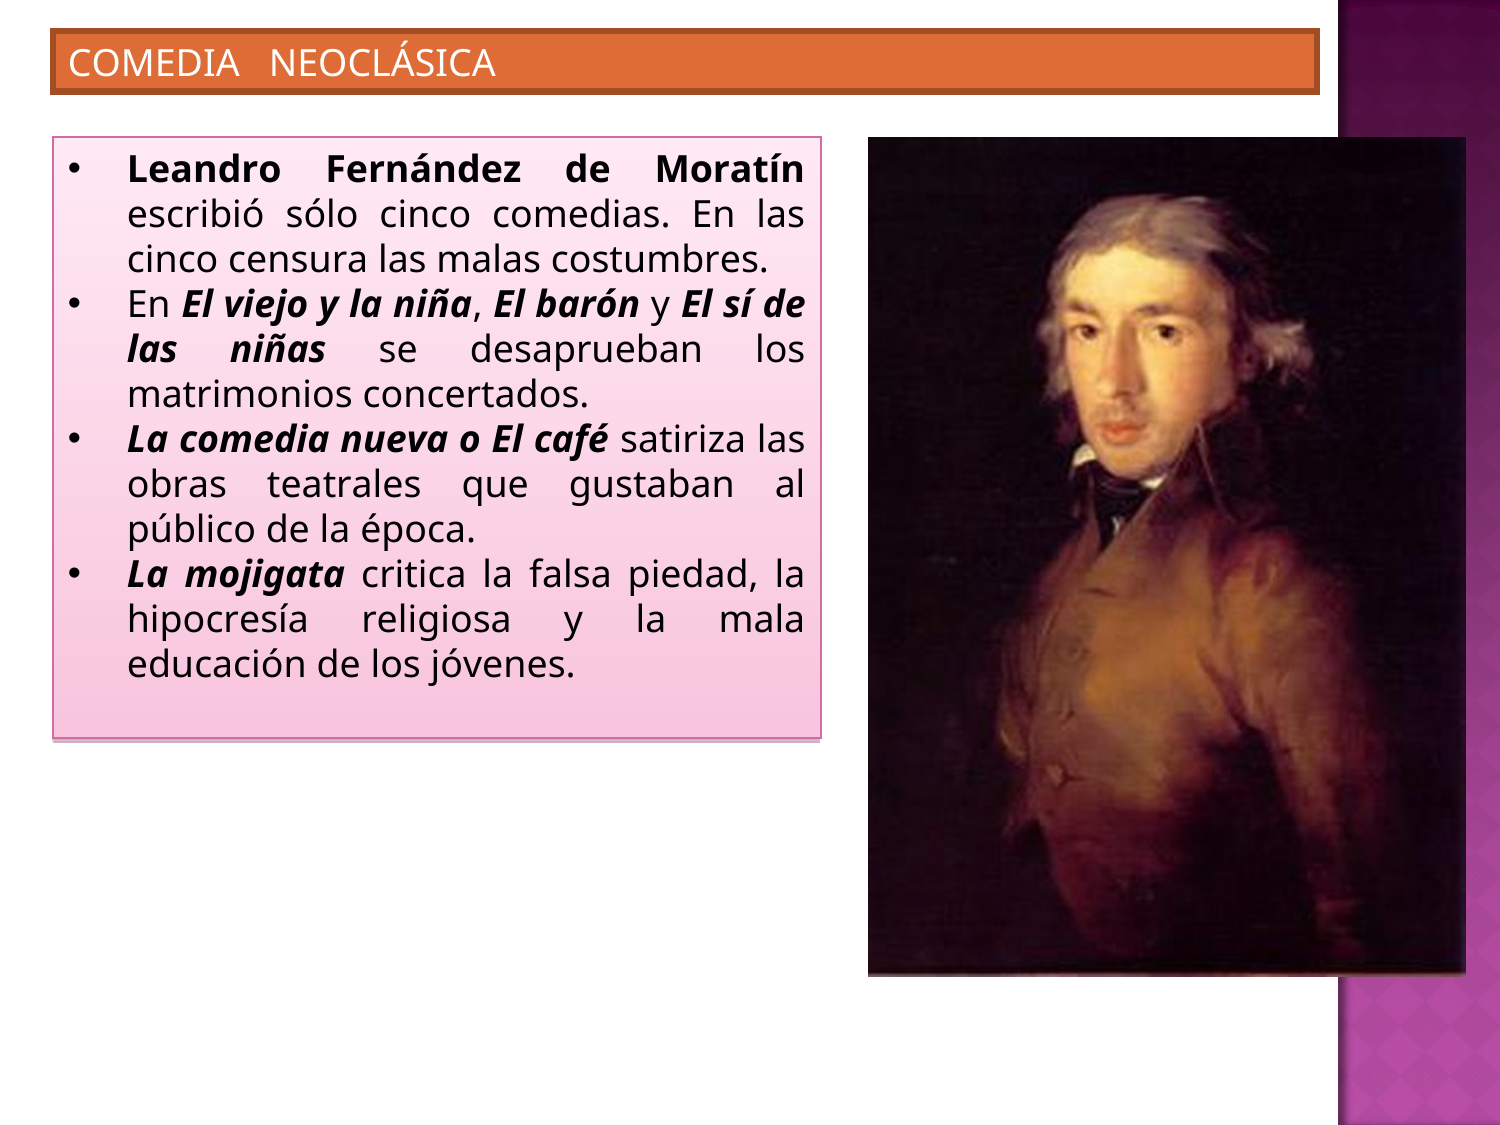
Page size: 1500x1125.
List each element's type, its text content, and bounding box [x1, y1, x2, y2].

text_box COMEDIA NEOCLÁSICA [53, 30, 1317, 92]
text_box Leandro Fernández de Moratín escribió sólo cinco comedias. En las cinco censura las malas costumbres. En El viejo y la niña, El barón y El sí de las niñas se desaprueban los matrimonios concertados. La comedia nueva o El café satiriza las obras teatrales que gustaban al público de la época. La mojigata critica la falsa piedad, la hipocresía religiosa y la mala educación de los jóvenes. [53, 137, 821, 738]
picture [868, 0, 1500, 1125]
